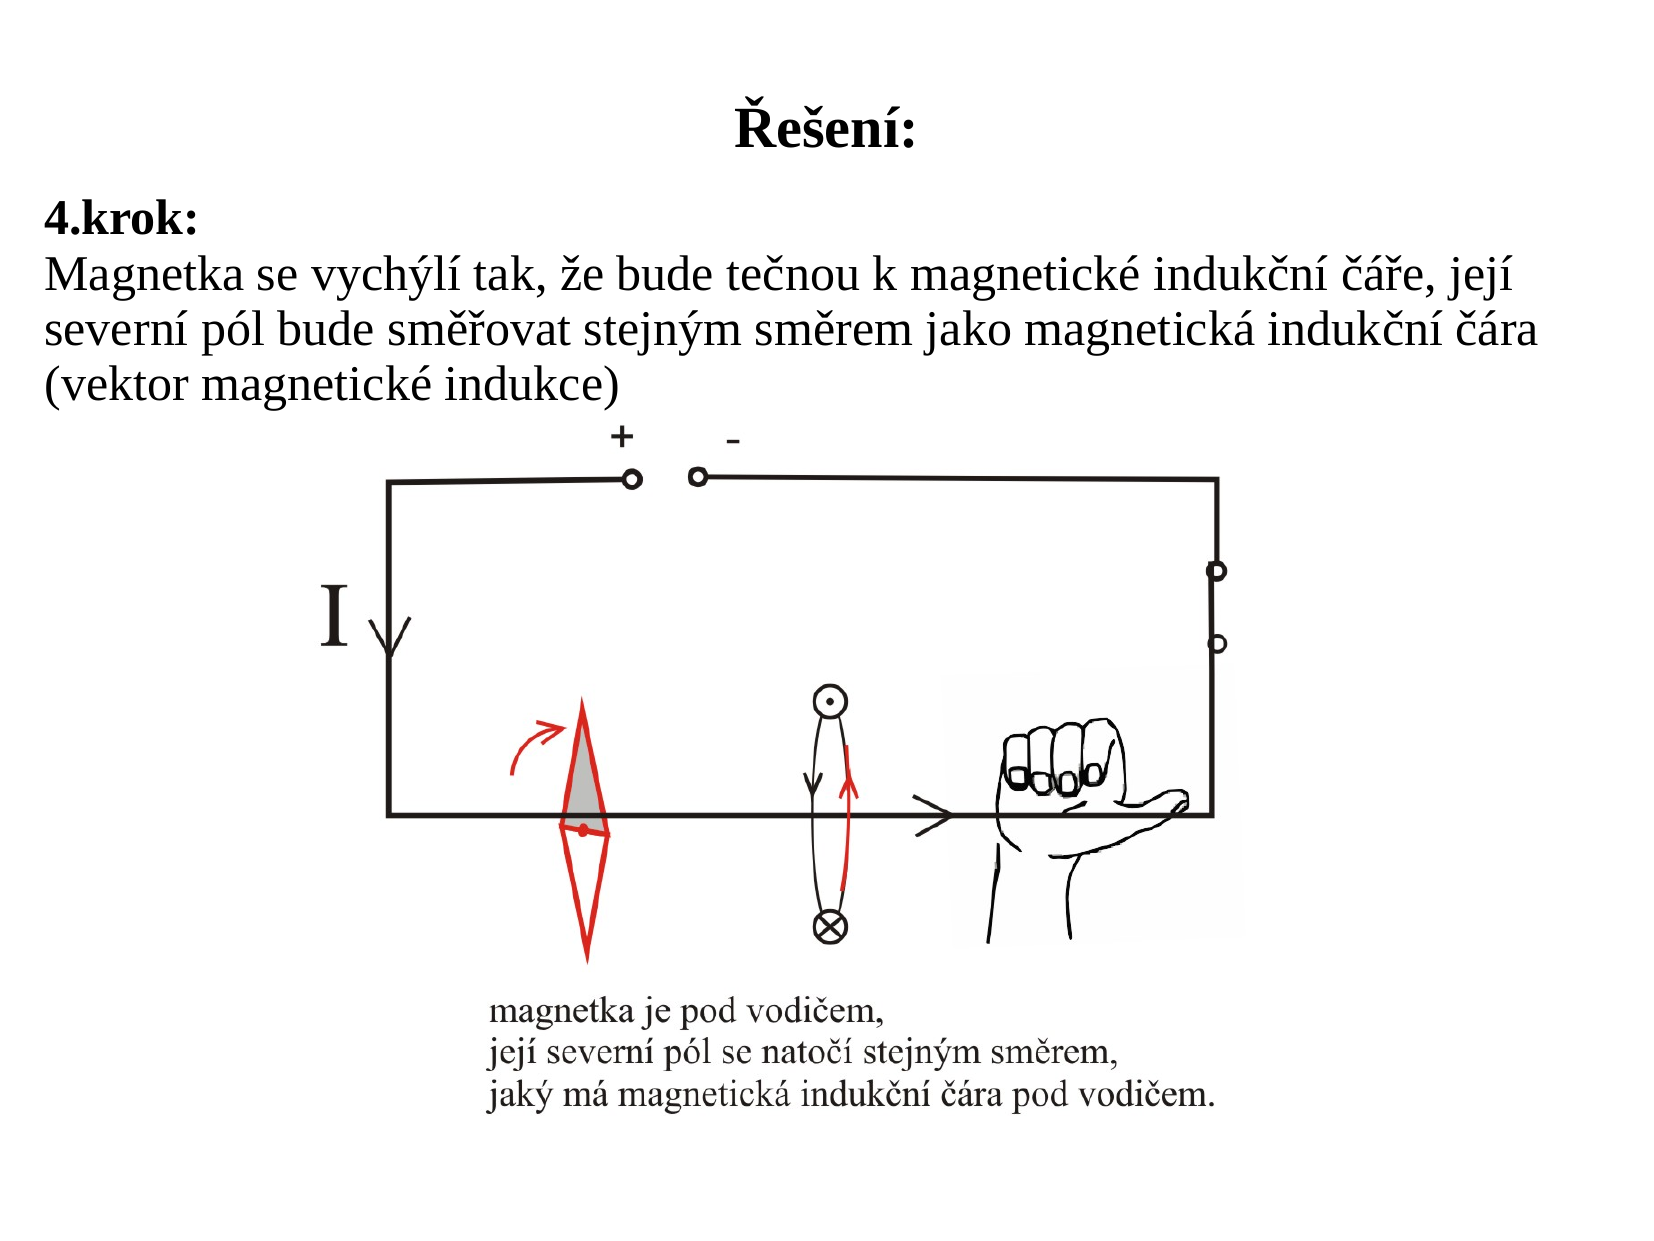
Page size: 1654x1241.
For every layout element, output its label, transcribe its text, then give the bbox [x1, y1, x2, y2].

text_box Řešení: [118, 88, 1536, 170]
picture [206, 480, 1447, 1143]
text_box 4.krok: Magnetka se vychýlí tak, že bude tečnou k magnetické indukční čáře, její severní pól bude směřovat stejným směrem jako magnetická indukční čára (vektor magnetické indukce) [29, 183, 1565, 480]
